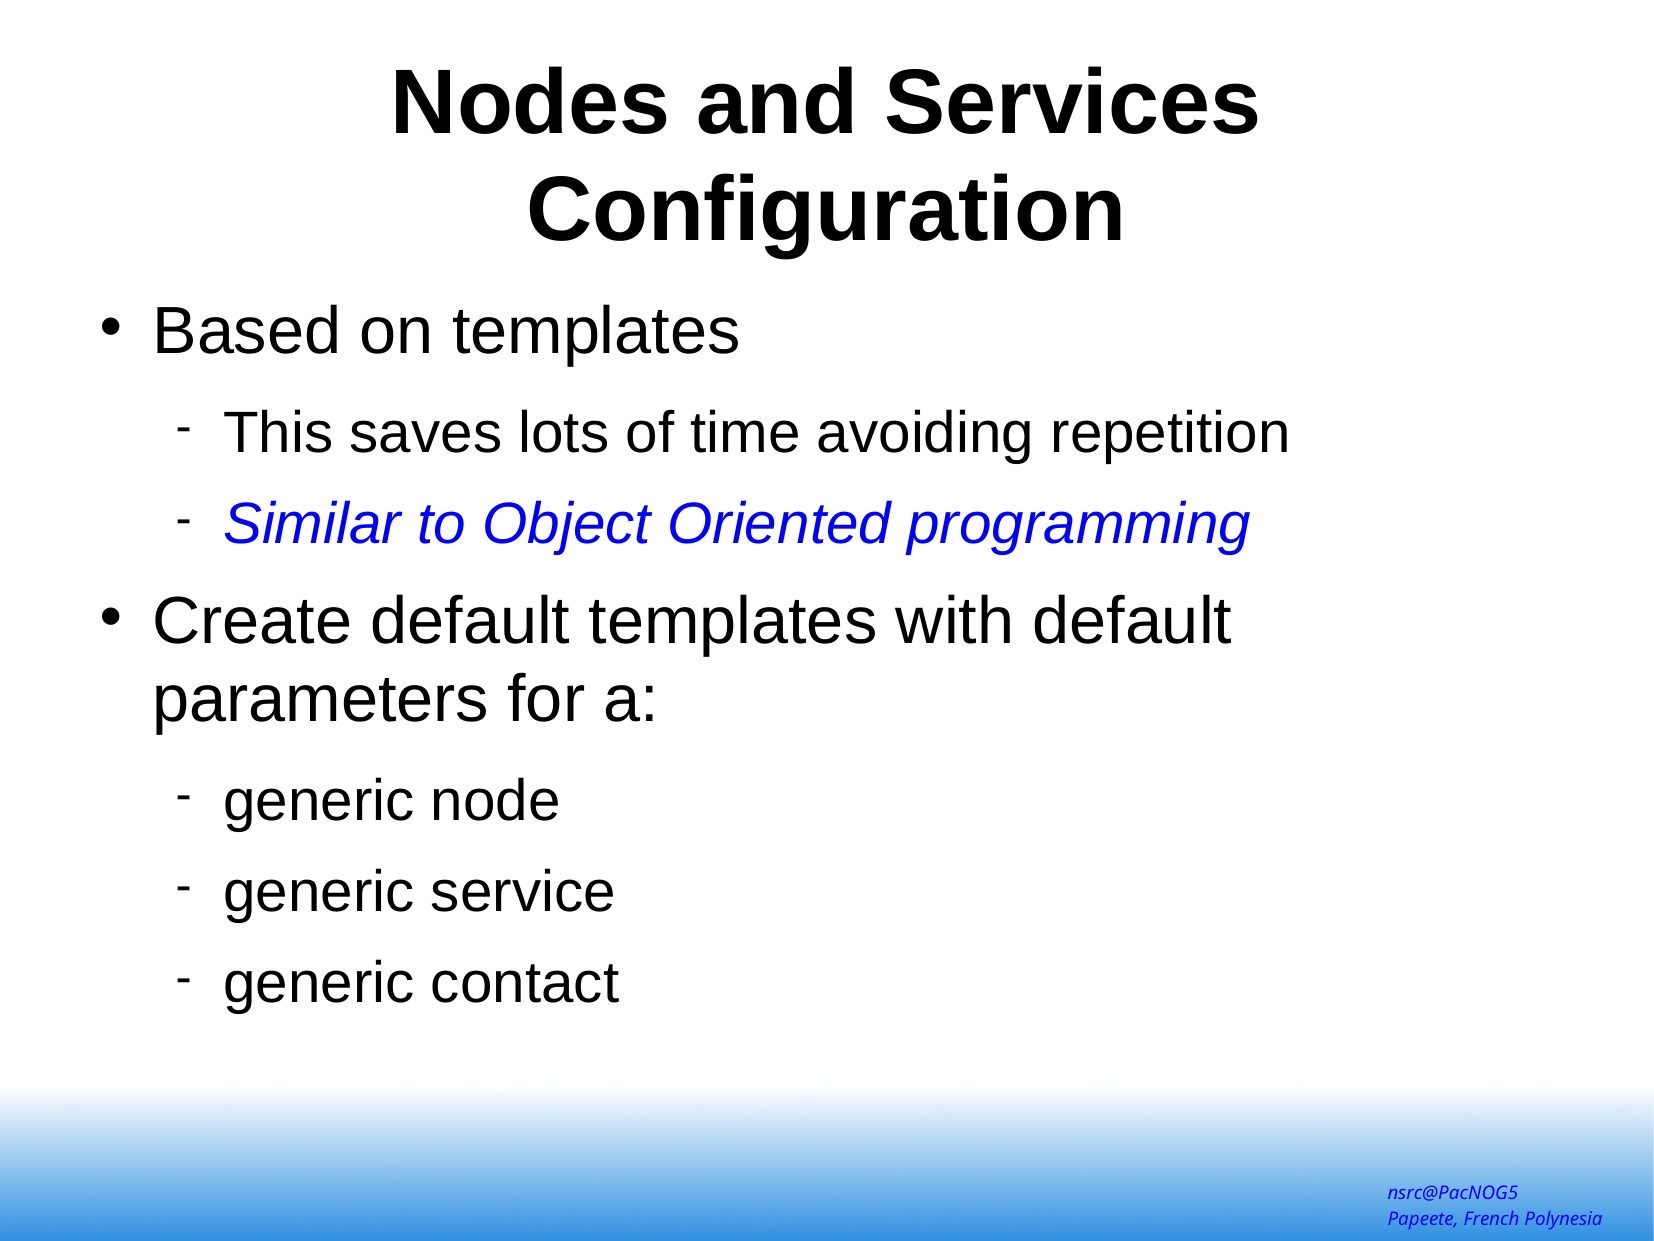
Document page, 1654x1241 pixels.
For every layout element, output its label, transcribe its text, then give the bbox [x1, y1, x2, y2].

picture [0, 1083, 1654, 1241]
title Nodes and Services Configuration [82, 38, 1571, 268]
list Based on templates This saves lots of time avoiding repetition Similar to Object Oriented programming Create default templates with default parameters for a: generic node generic service generic contact [82, 290, 1571, 1110]
